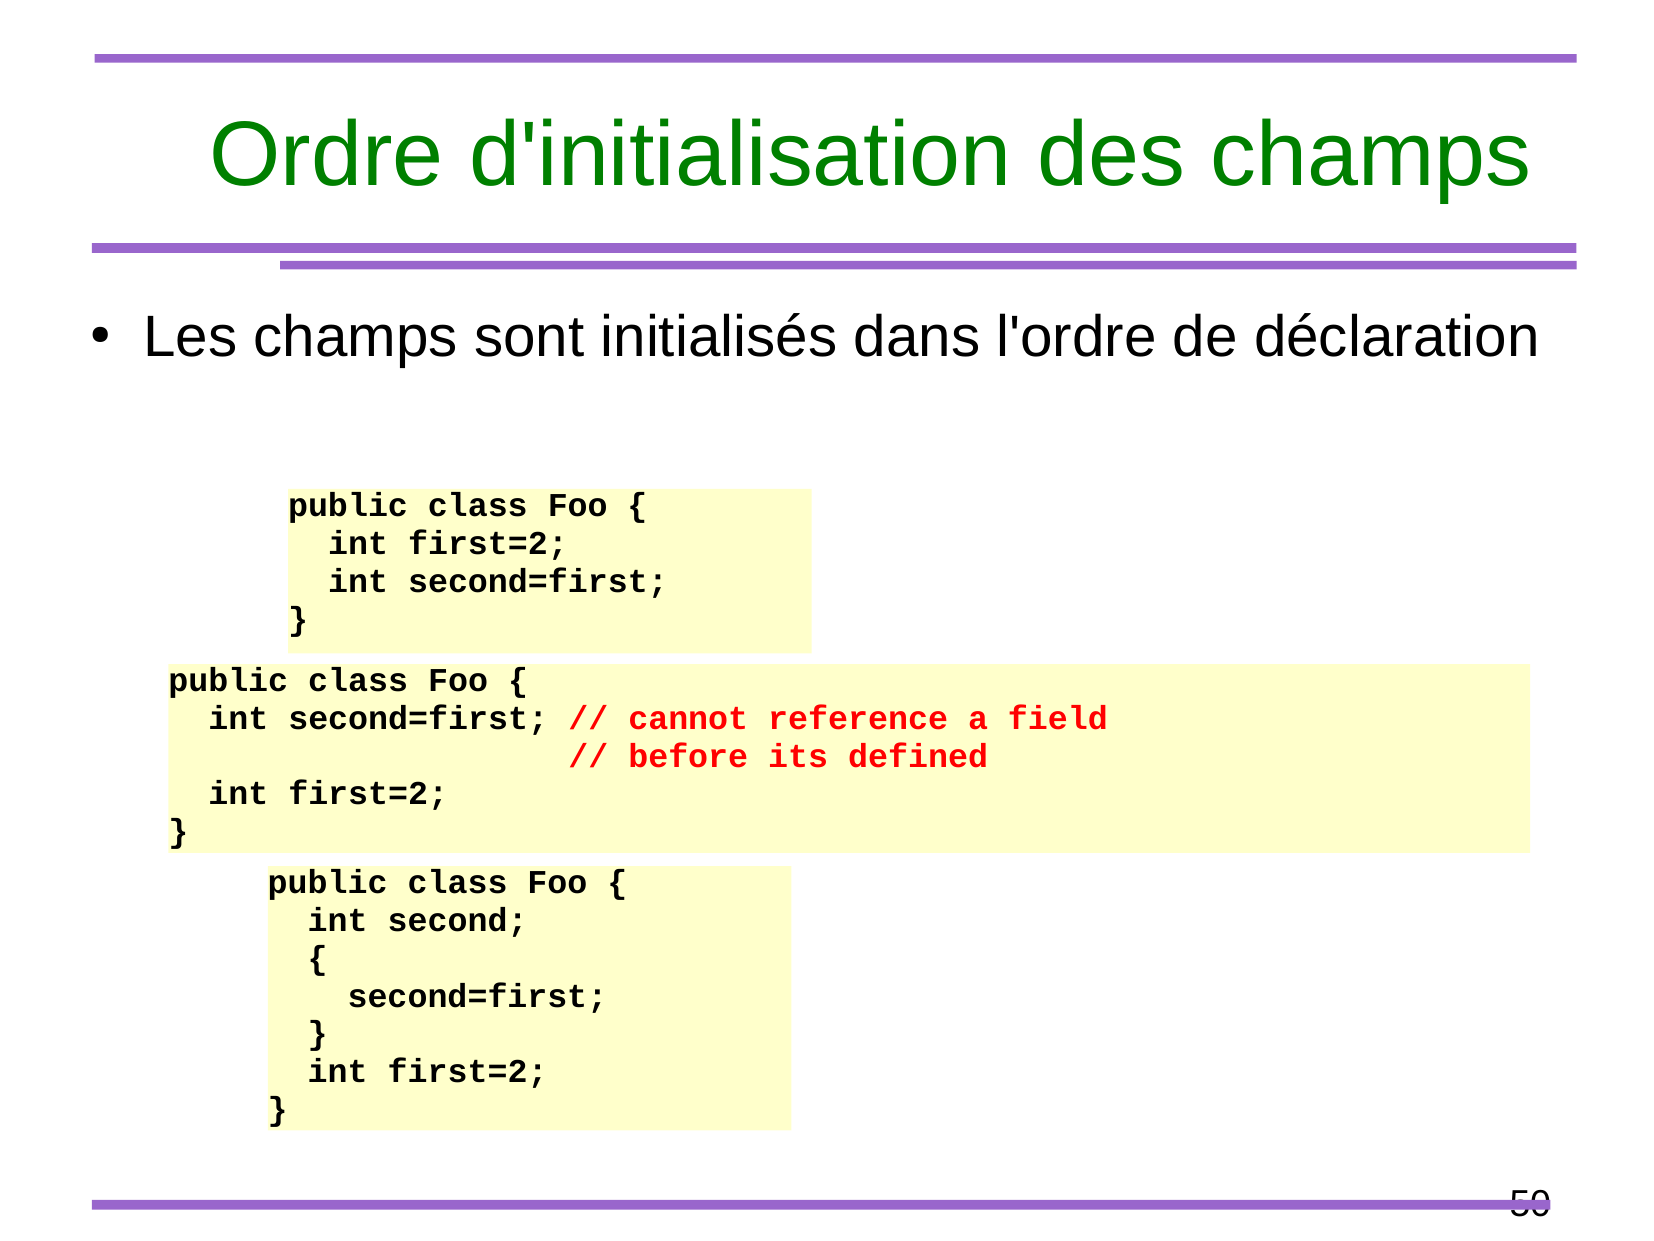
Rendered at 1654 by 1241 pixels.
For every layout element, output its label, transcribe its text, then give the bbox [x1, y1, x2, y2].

text_box public class Foo { int second; { second=first; } int first=2; } [267, 866, 792, 1131]
text_box public class Foo { int first=2; int second=first; } [288, 488, 812, 654]
text_box public class Foo { int second=first; // cannot reference a field // before its defined int first=2; } [168, 664, 1531, 853]
title Ordre d'initialisation des champs [121, 49, 1534, 257]
list Les champs sont initialisés dans l'ordre de déclaration [72, 303, 1585, 1156]
